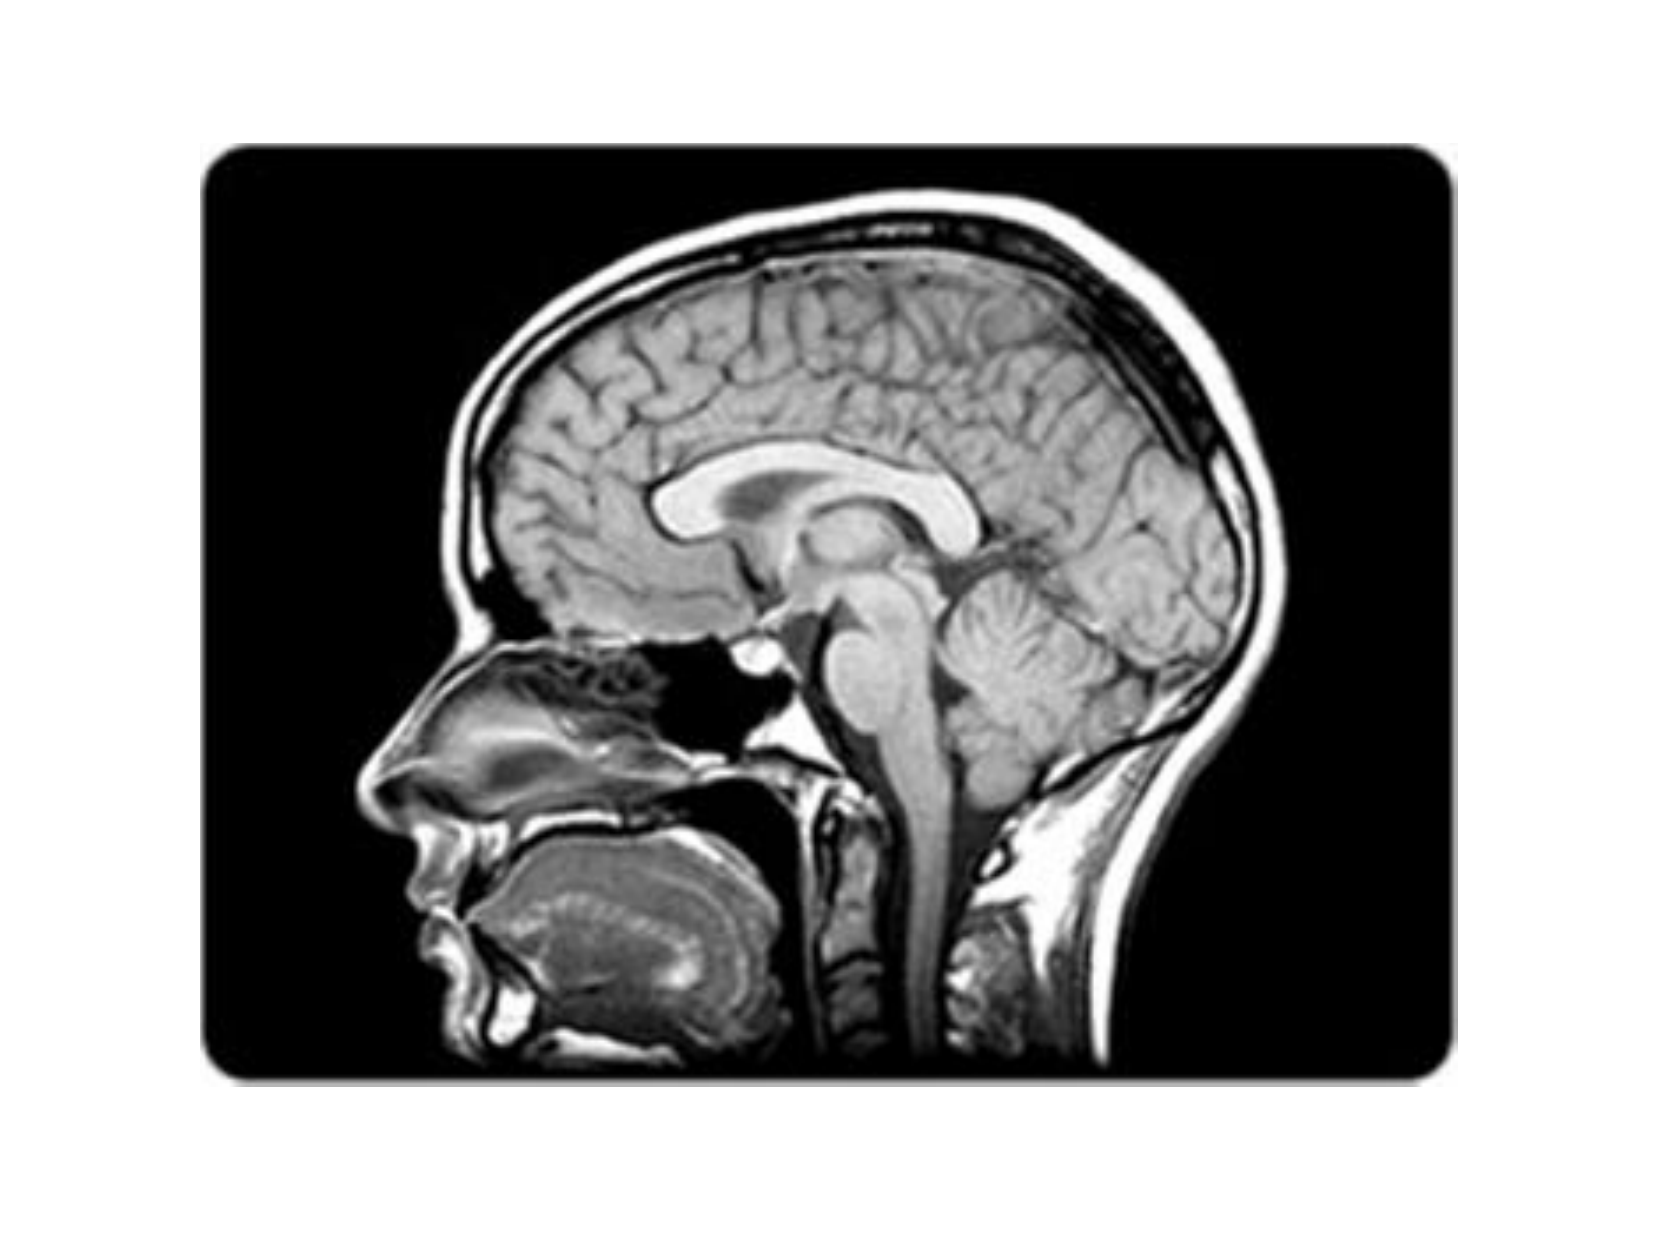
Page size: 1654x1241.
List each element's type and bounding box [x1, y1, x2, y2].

picture [200, 143, 1458, 1087]
